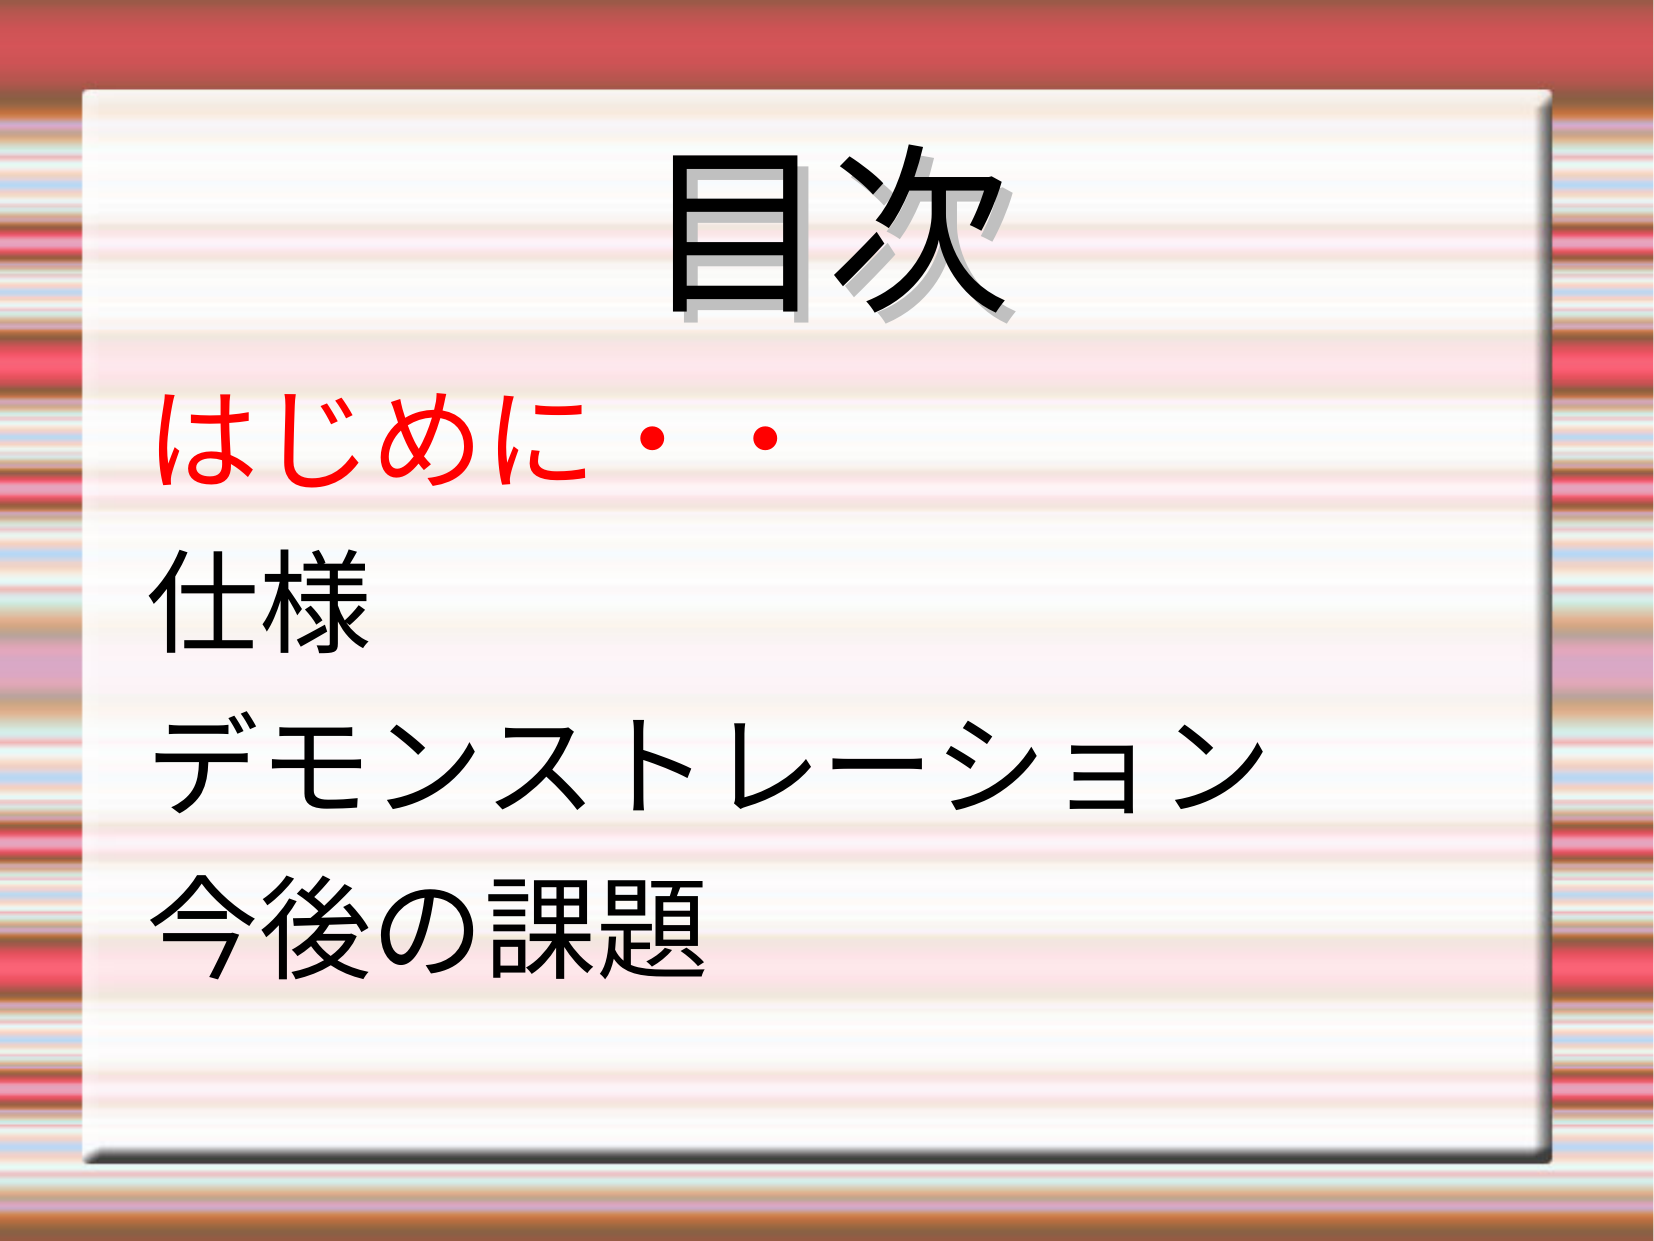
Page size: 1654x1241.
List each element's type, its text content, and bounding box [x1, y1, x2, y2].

list はじめに・・ 仕様 デモンストレーション 今後の課題 [134, 350, 1516, 1133]
title 目次 [121, 114, 1534, 322]
picture [0, 0, 1654, 1241]
